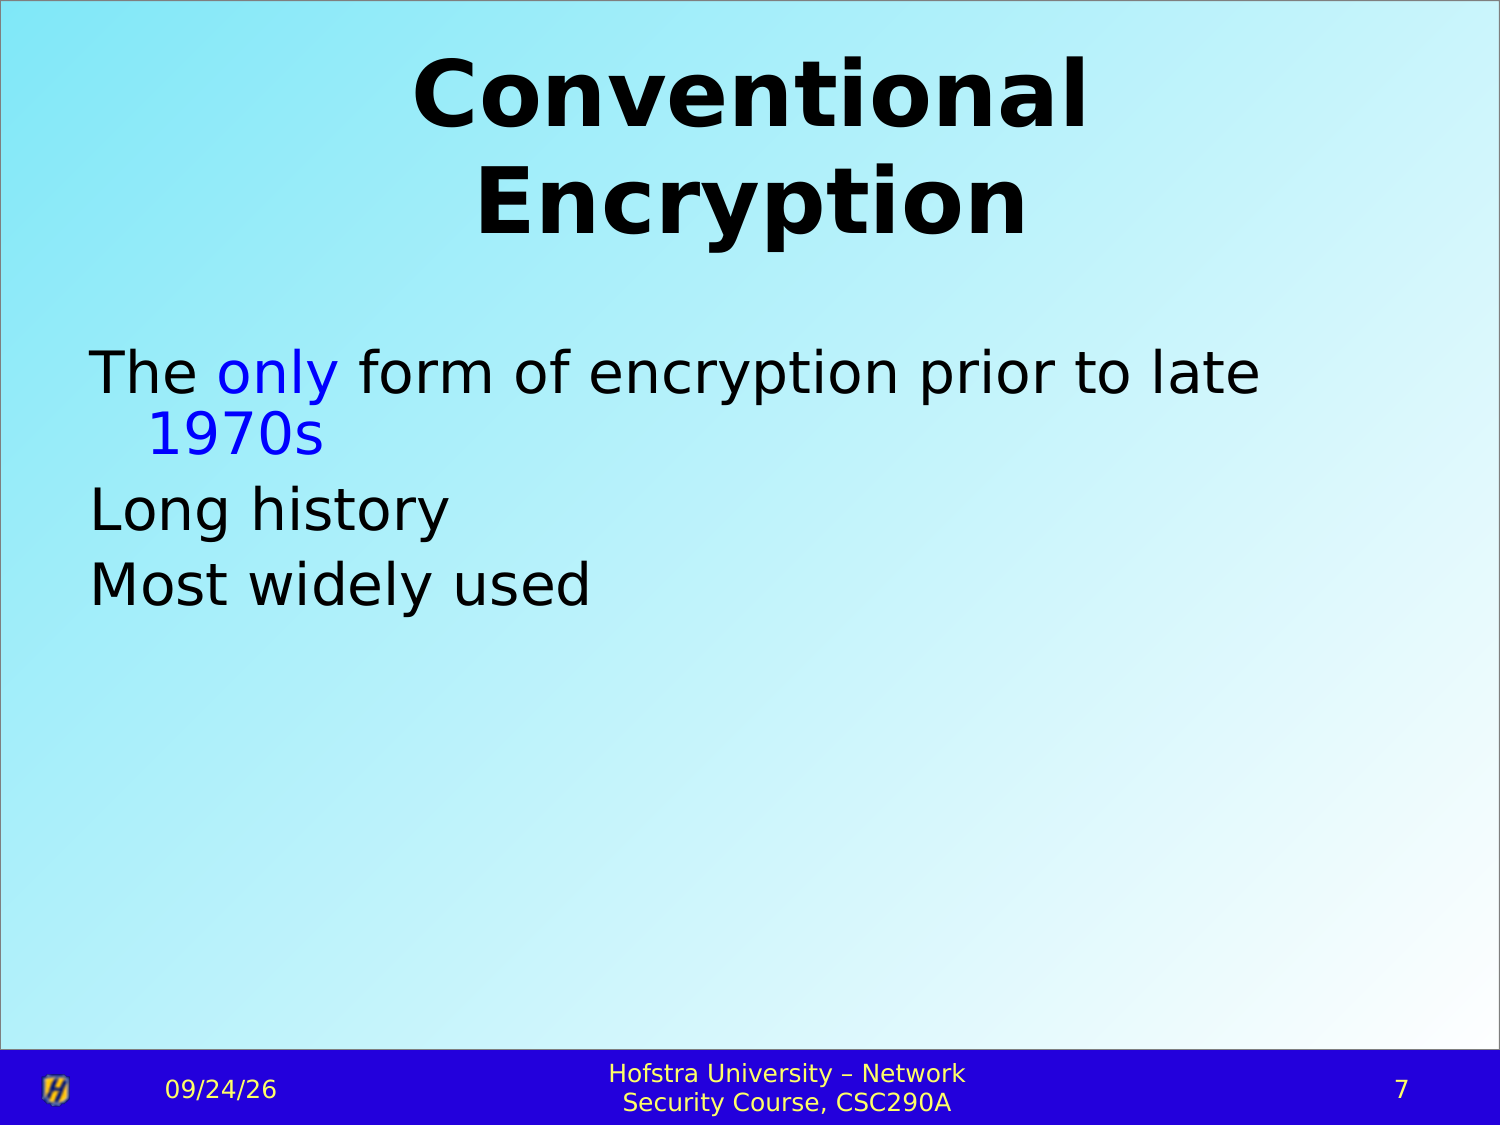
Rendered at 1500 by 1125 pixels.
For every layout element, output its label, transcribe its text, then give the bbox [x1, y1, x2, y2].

picture [37, 1072, 76, 1110]
list The only form of encryption prior to late 1970s Long history Most widely used [75, 337, 1457, 913]
title Conventional Encryption [112, 0, 1391, 263]
